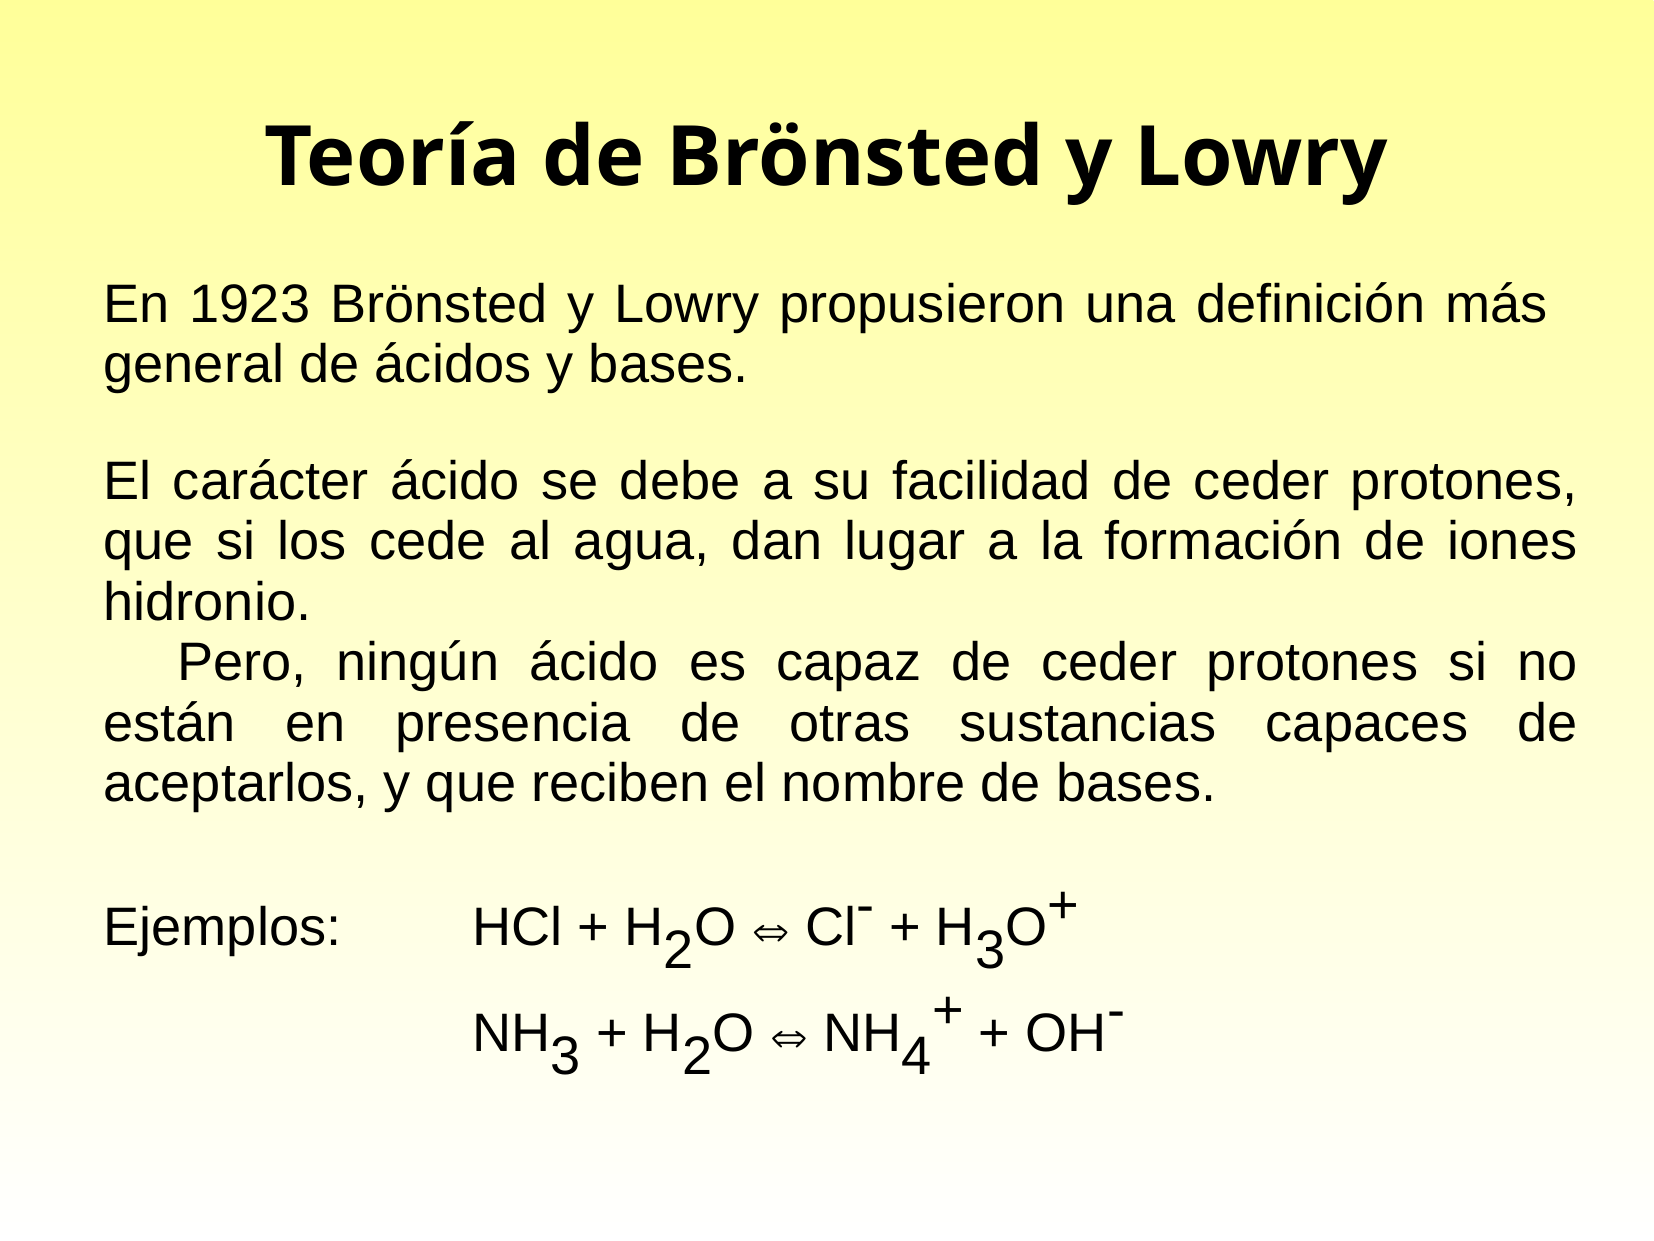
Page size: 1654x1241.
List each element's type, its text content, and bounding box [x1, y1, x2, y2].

title Teoría de Brönsted y Lowry [82, 56, 1571, 250]
text_box En 1923 Brönsted y Lowry propusieron una definición más general de ácidos y bases. [88, 265, 1565, 402]
text_box El carácter ácido se debe a su facilidad de ceder protones, que si los cede al agua, dan lugar a la formación de iones hidronio. Pero, ningún ácido es capaz de ceder protones si no están en presencia de otras sustancias capaces de aceptarlos, y que reciben el nombre de bases. Ejemplos: HCl + H2O  Cl- + H3O+ NH3 + H2O  NH4+ + OH- [88, 442, 1595, 1094]
